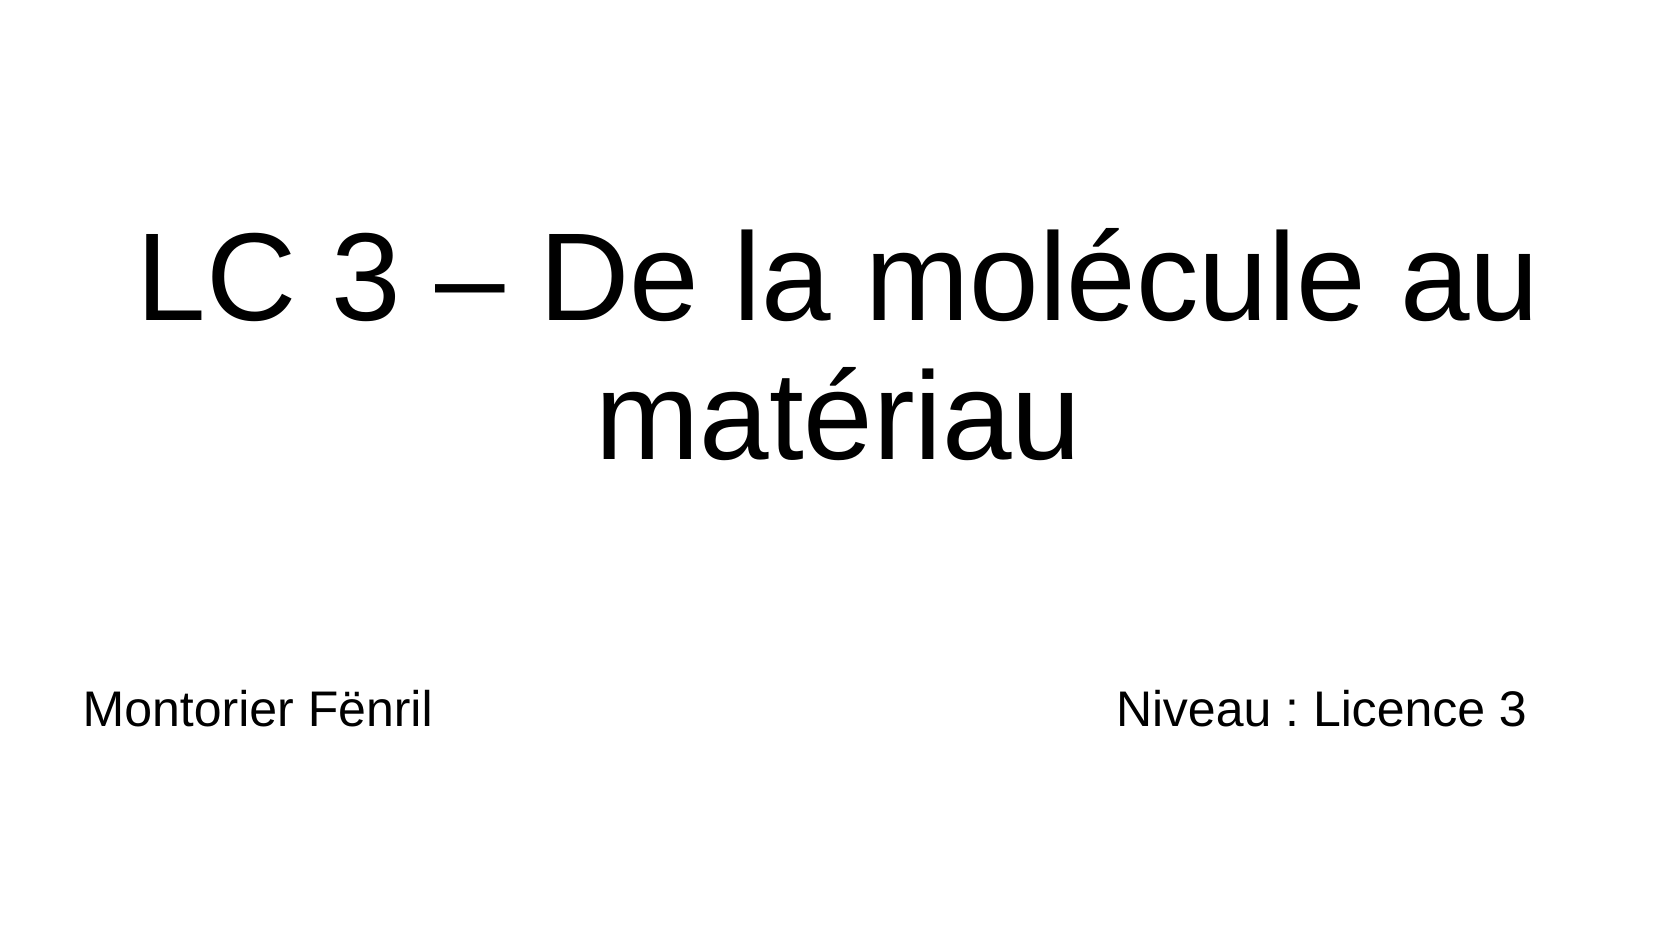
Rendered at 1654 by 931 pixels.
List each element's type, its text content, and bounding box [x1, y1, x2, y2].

subtitle Montorier Fënril Niveau : Licence 3 [82, 661, 1571, 758]
title LC 3 – De la molécule au matériau [94, 136, 1583, 557]
